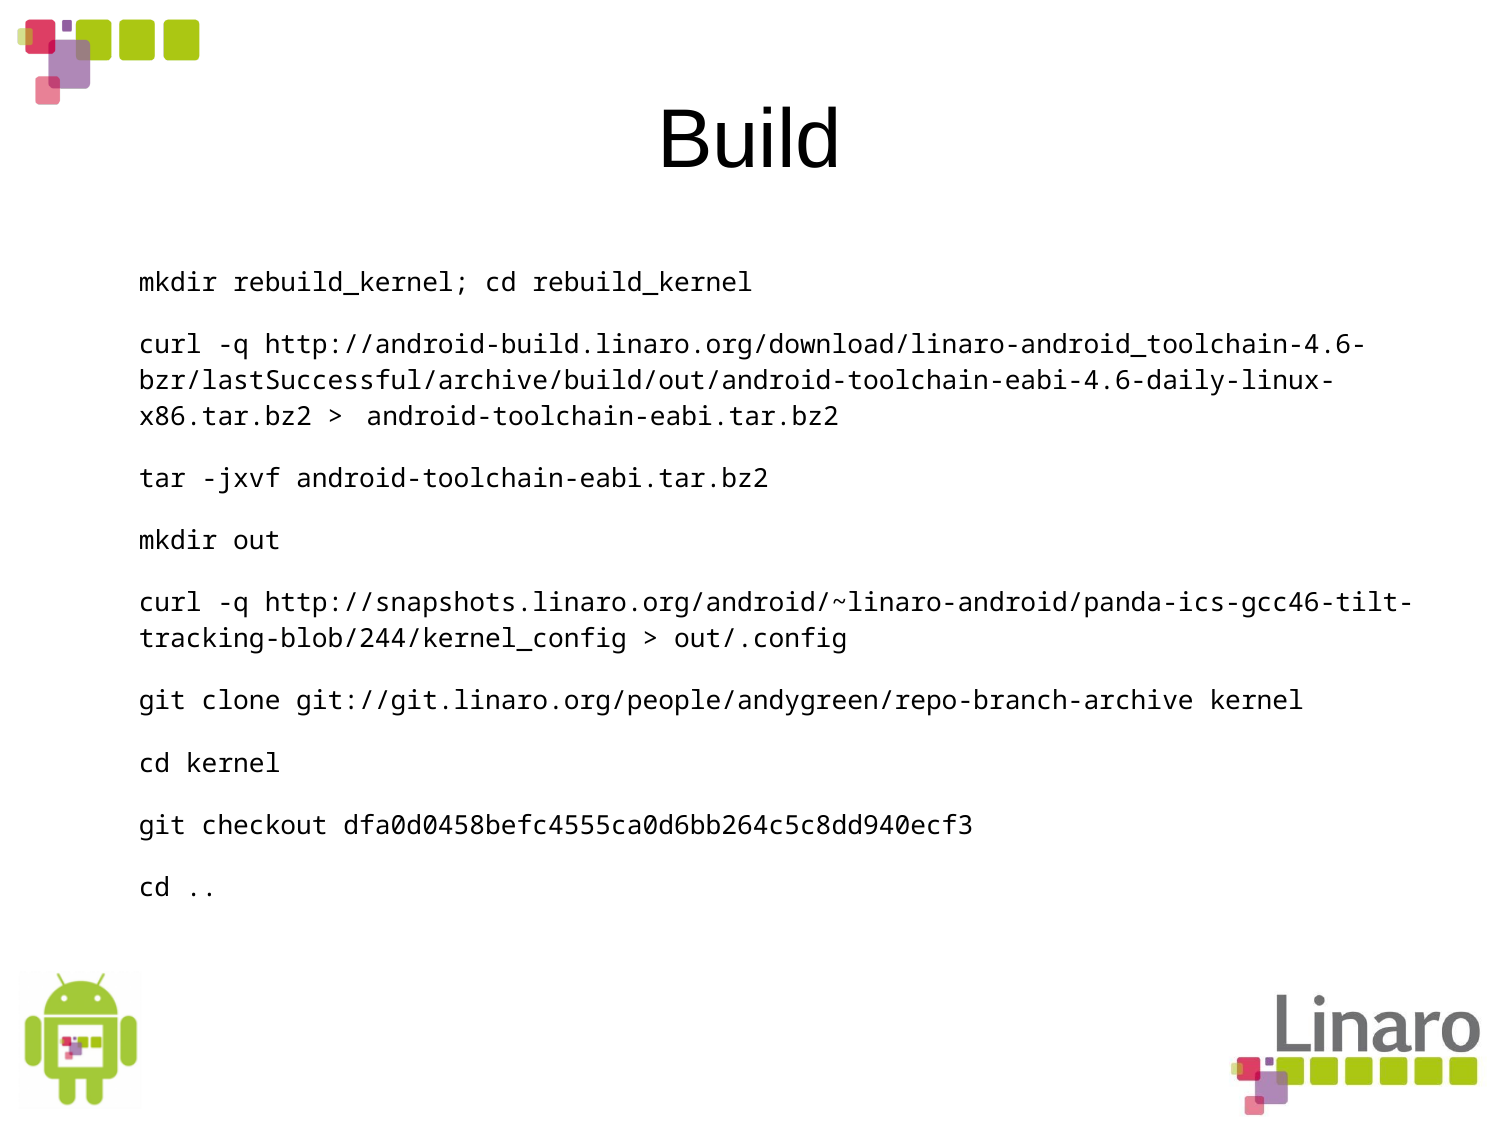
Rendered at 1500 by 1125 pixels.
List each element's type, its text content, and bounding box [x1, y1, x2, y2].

picture [1219, 986, 1491, 1123]
picture [16, 12, 205, 121]
picture [18, 971, 142, 1109]
list mkdir rebuild_kernel; cd rebuild_kernel curl -q http://android-build.linaro.org/download/linaro-android_toolchain-4.6-bzr/lastSuccessful/archive/build/out/android-toolchain-eabi-4.6-daily-linux-x86.tar.bz2 > android-toolchain-eabi.tar.bz2 tar -jxvf android-toolchain-eabi.tar.bz2 mkdir out curl -q http://snapshots.linaro.org/android/~linaro-android/panda-ics-gcc46-tilt-tracking-blob/244/kernel_config > out/.config git clone git://git.linaro.org/people/andygreen/repo-branch-archive kernel cd kernel git checkout dfa0d0458befc4555ca0d6bb264c5c8dd940ecf3 cd .. [74, 263, 1425, 916]
title Build [74, 44, 1425, 233]
